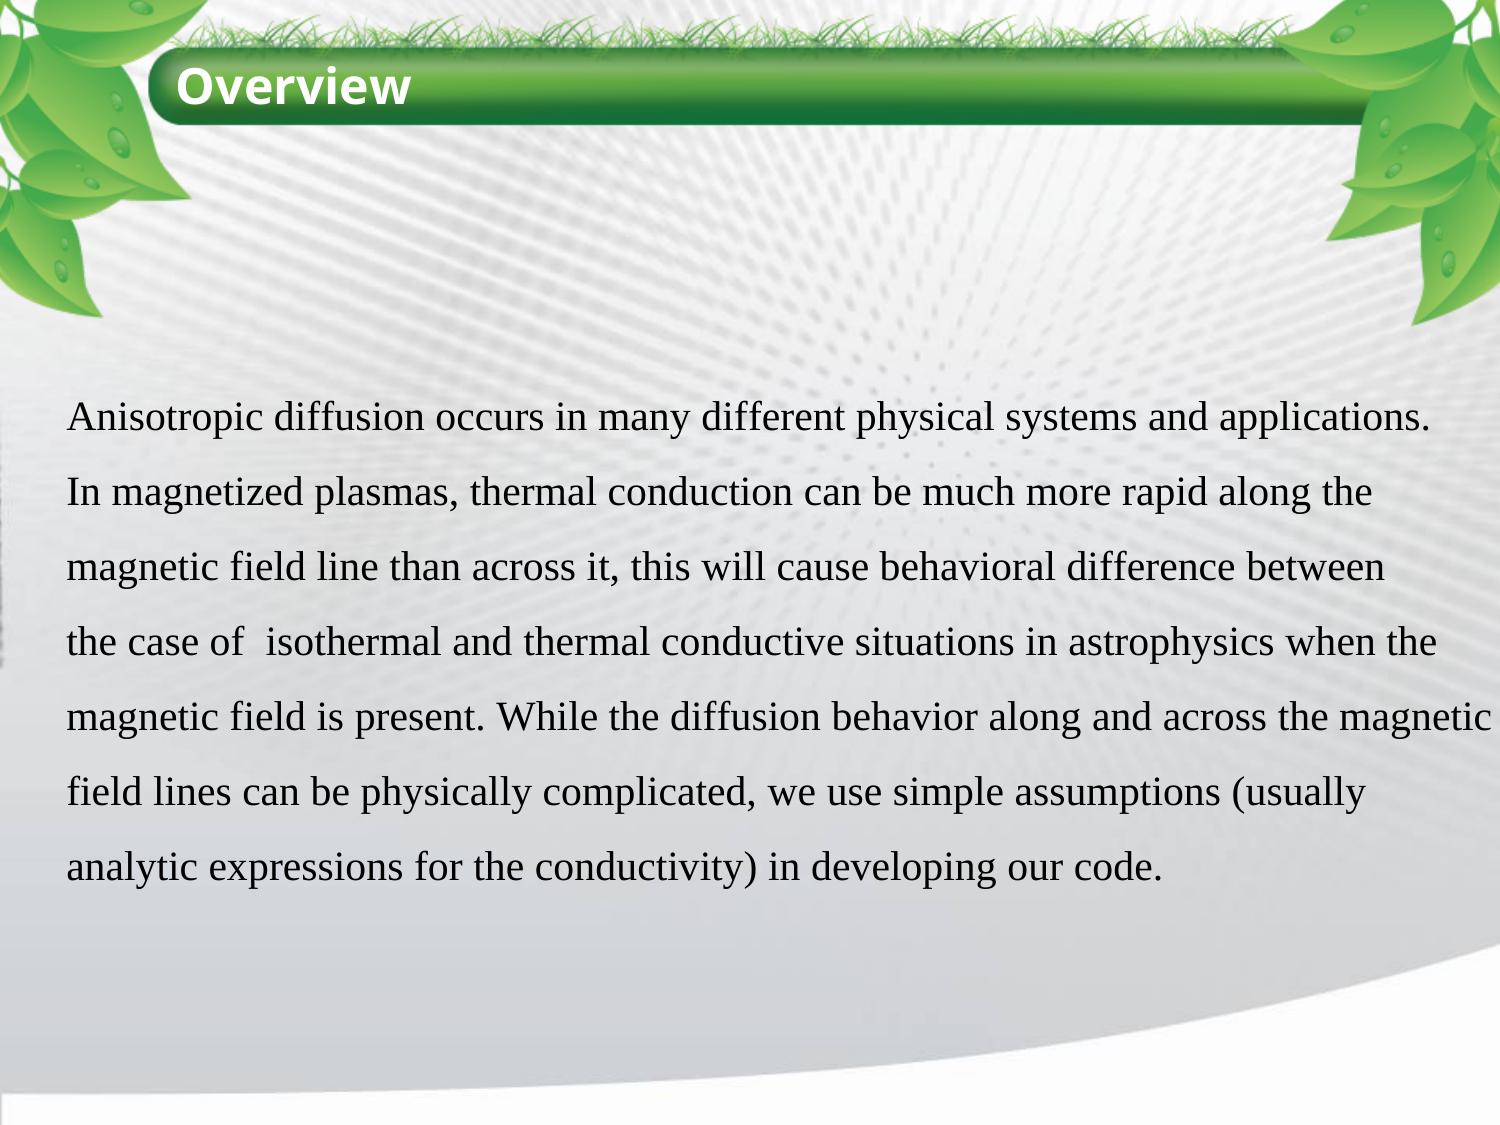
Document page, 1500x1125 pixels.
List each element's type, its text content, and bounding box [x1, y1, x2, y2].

text_box Anisotropic diffusion occurs in many different physical systems and applications. In magnetized plasmas, thermal conduction can be much more rapid along the magnetic field line than across it, this will cause behavioral difference between the case of isothermal and thermal conductive situations in astrophysics when the magnetic field is present. While the diffusion behavior along and across the magnetic field lines can be physically complicated, we use simple assumptions (usually analytic expressions for the conductivity) in developing our code. [51, 356, 1500, 897]
picture [0, 0, 1500, 1125]
text_box Overview [161, 47, 408, 191]
